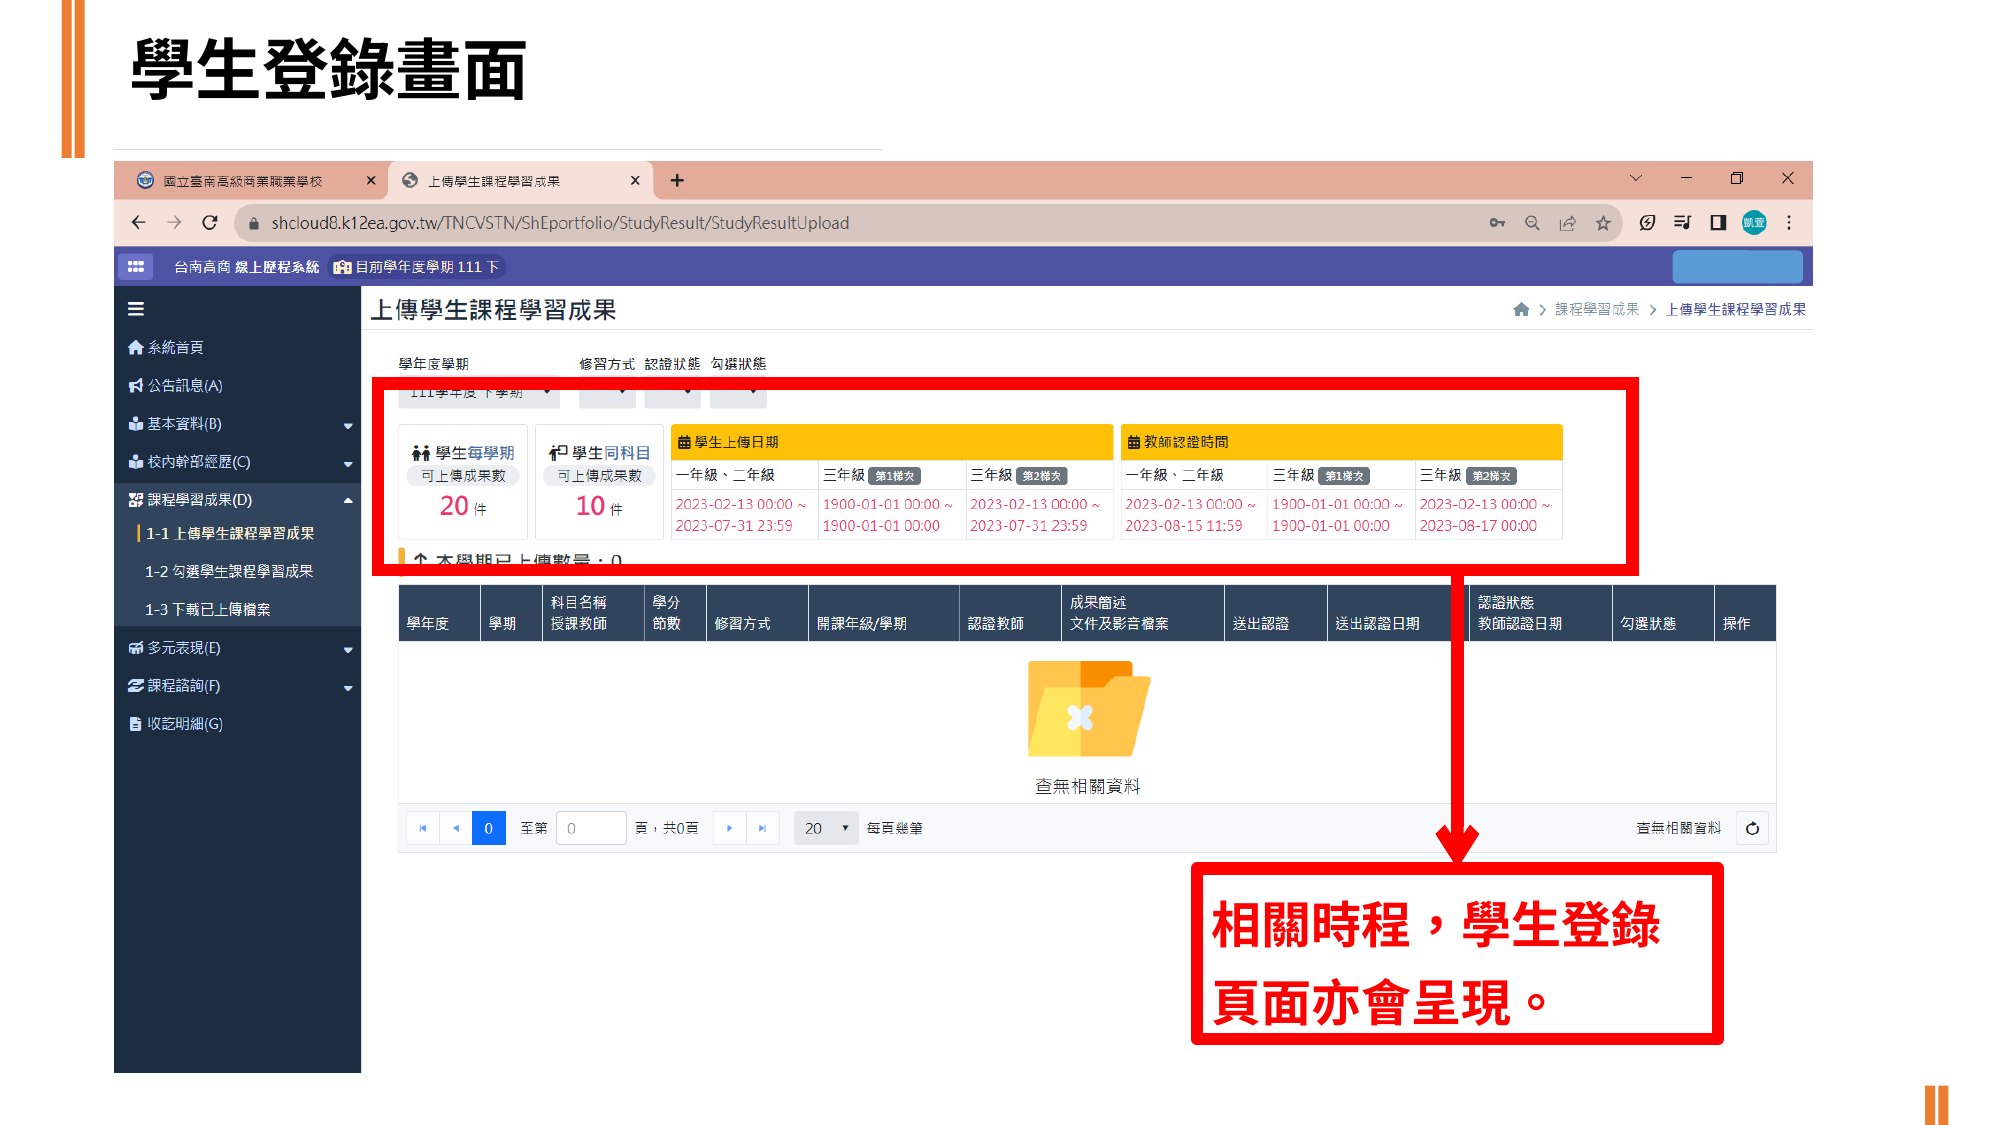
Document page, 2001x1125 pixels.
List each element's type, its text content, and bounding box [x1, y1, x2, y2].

list 學生登錄畫面 [114, 29, 1415, 118]
text_box 相關時程，學生登錄頁面亦會呈現。 [1196, 868, 1718, 1040]
picture [114, 161, 1813, 1073]
text_box [1672, 250, 1804, 284]
